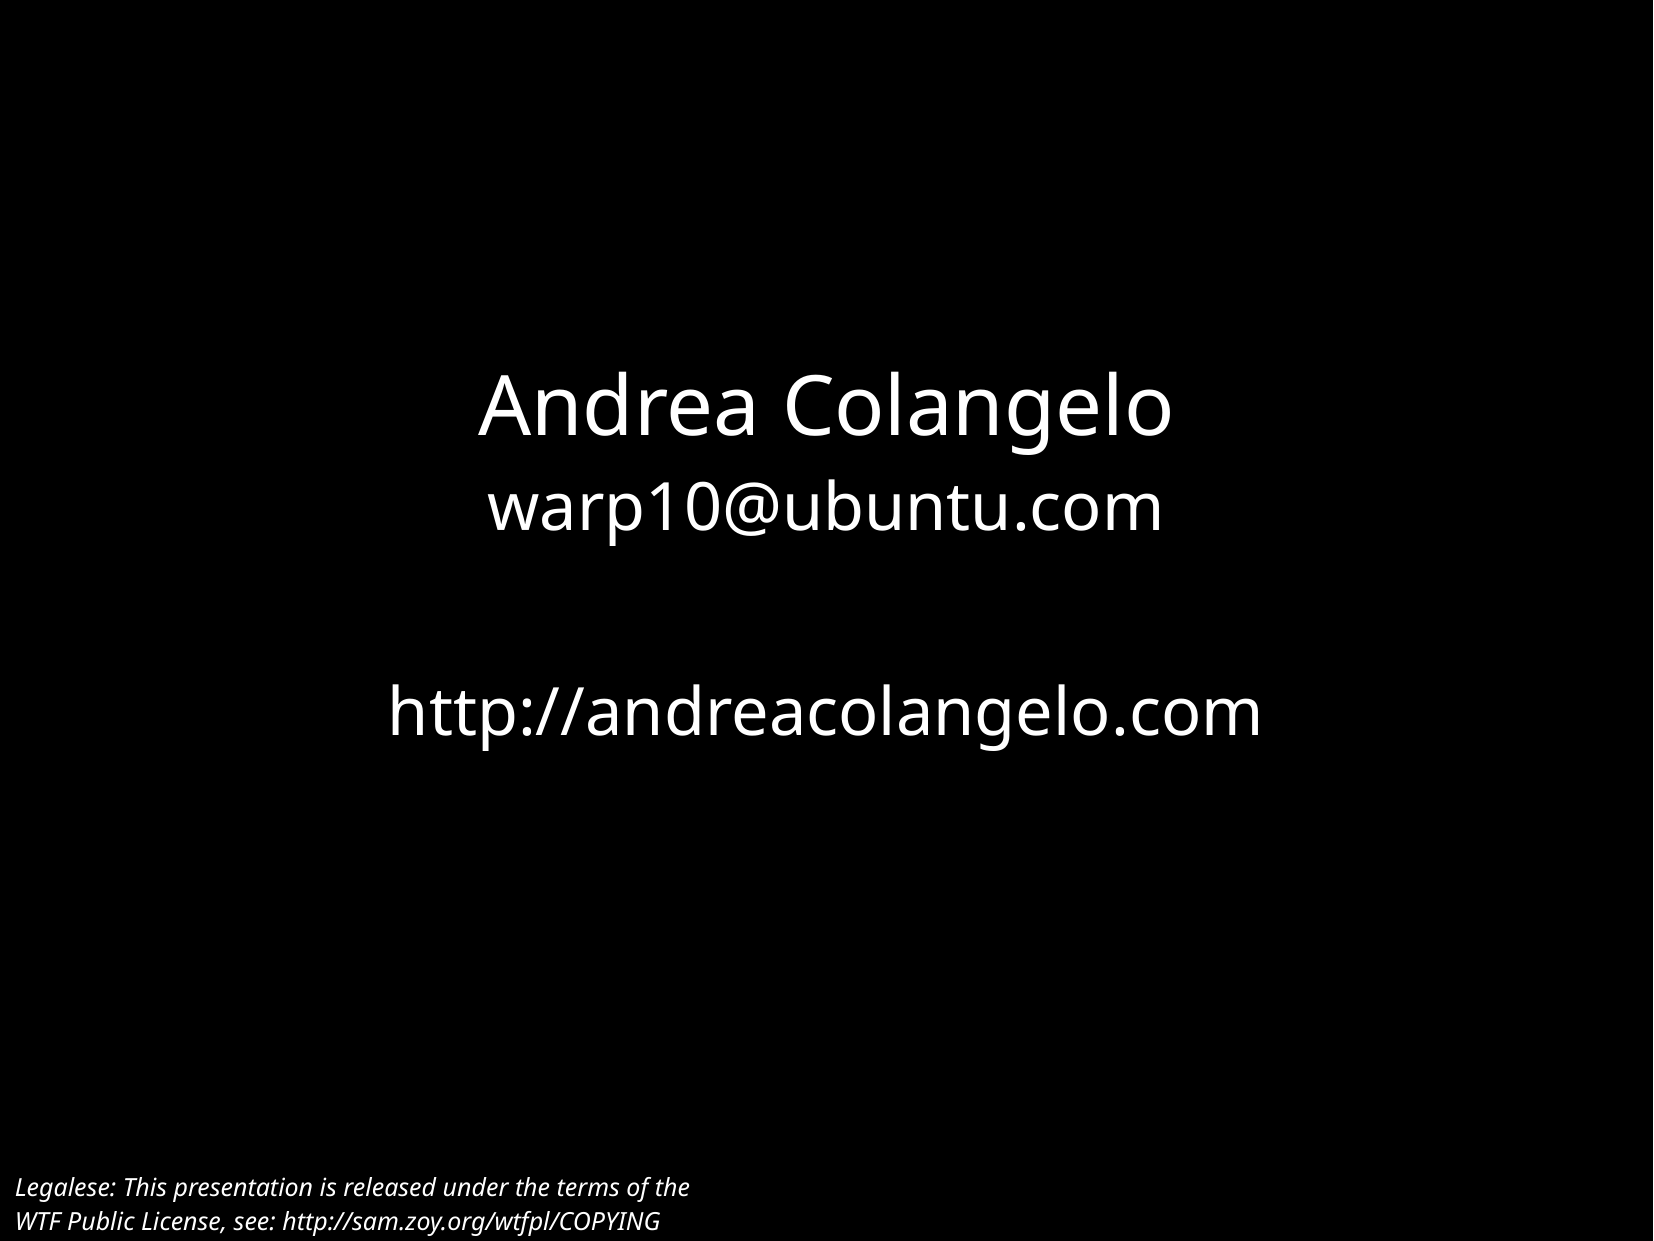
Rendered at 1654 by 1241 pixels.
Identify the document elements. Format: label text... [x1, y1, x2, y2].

text_box Legalese: This presentation is released under the terms of the WTF Public License, see: http://sam.zoy.org/wtfpl/COPYING [0, 1162, 706, 1241]
text_box Andrea Colangelo warp10@ubuntu.com http://andreacolangelo.com [0, 338, 1653, 715]
